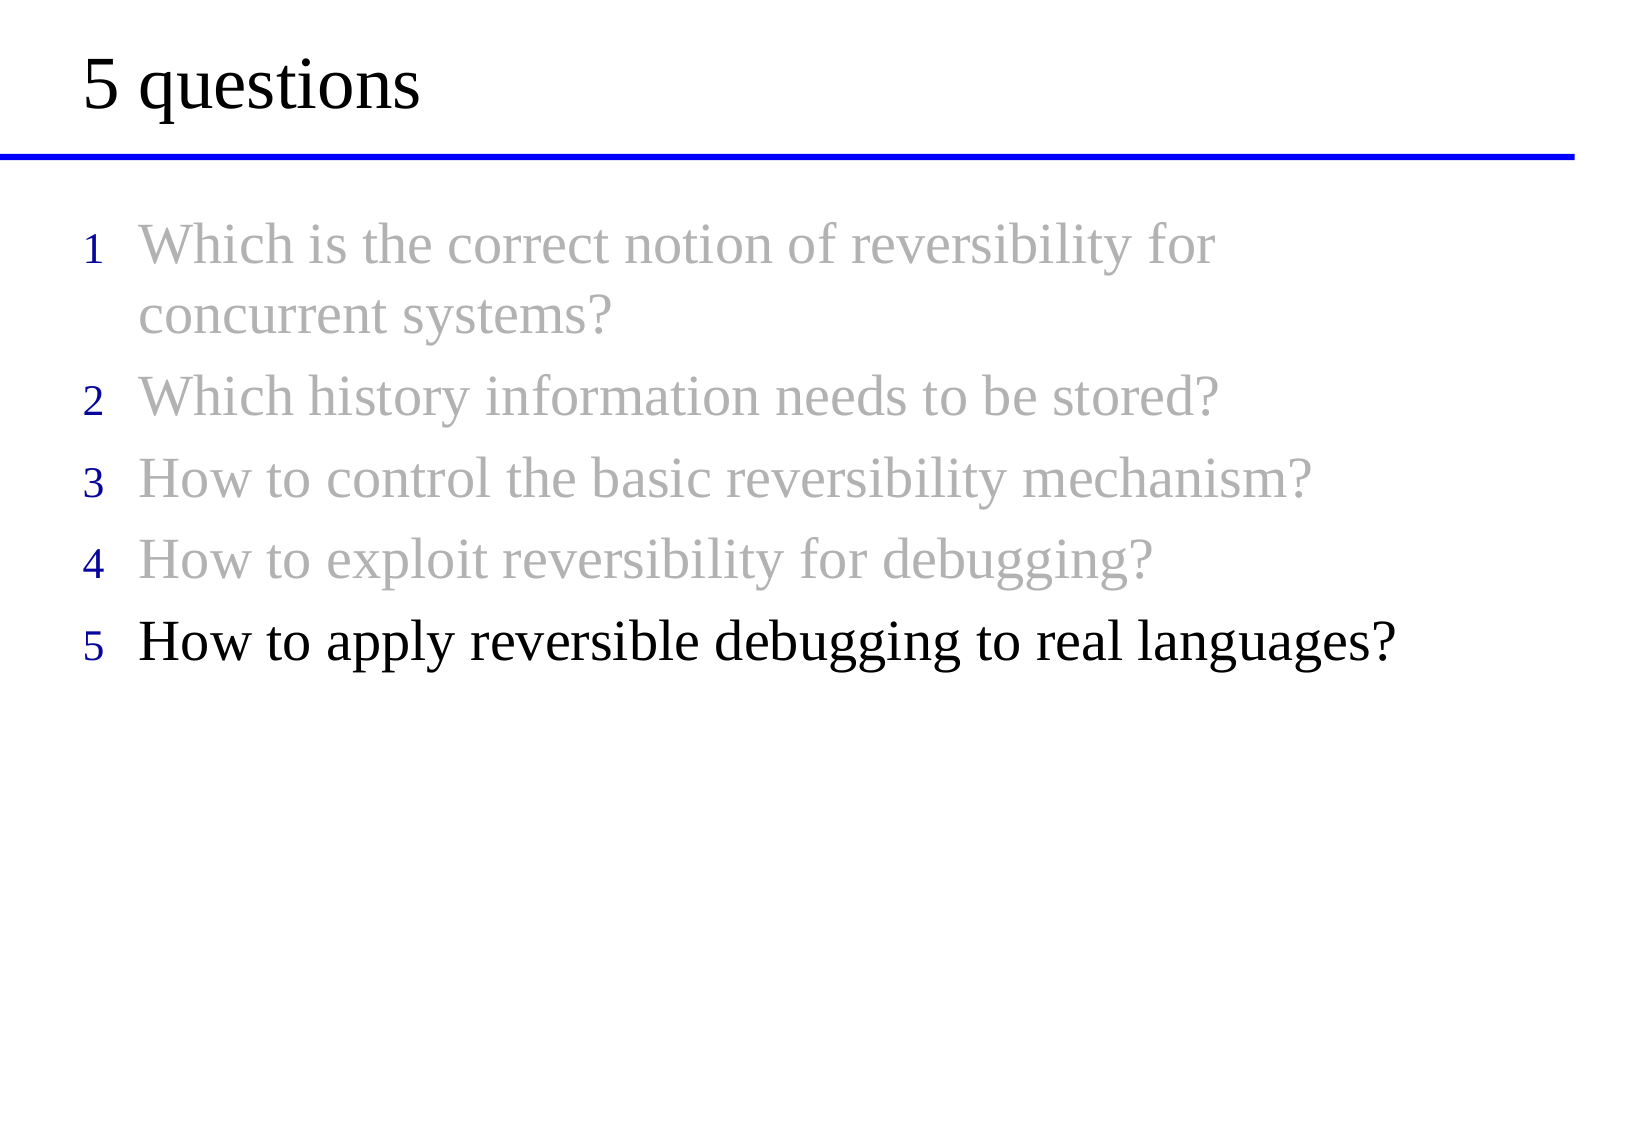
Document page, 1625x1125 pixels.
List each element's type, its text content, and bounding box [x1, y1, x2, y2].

title 5 questions [67, 27, 1544, 131]
list Which is the correct notion of reversibility for concurrent systems? Which history information needs to be stored? How to control the basic reversibility mechanism? How to exploit reversibility for debugging? How to apply reversible debugging to real languages? [67, 198, 1478, 1061]
